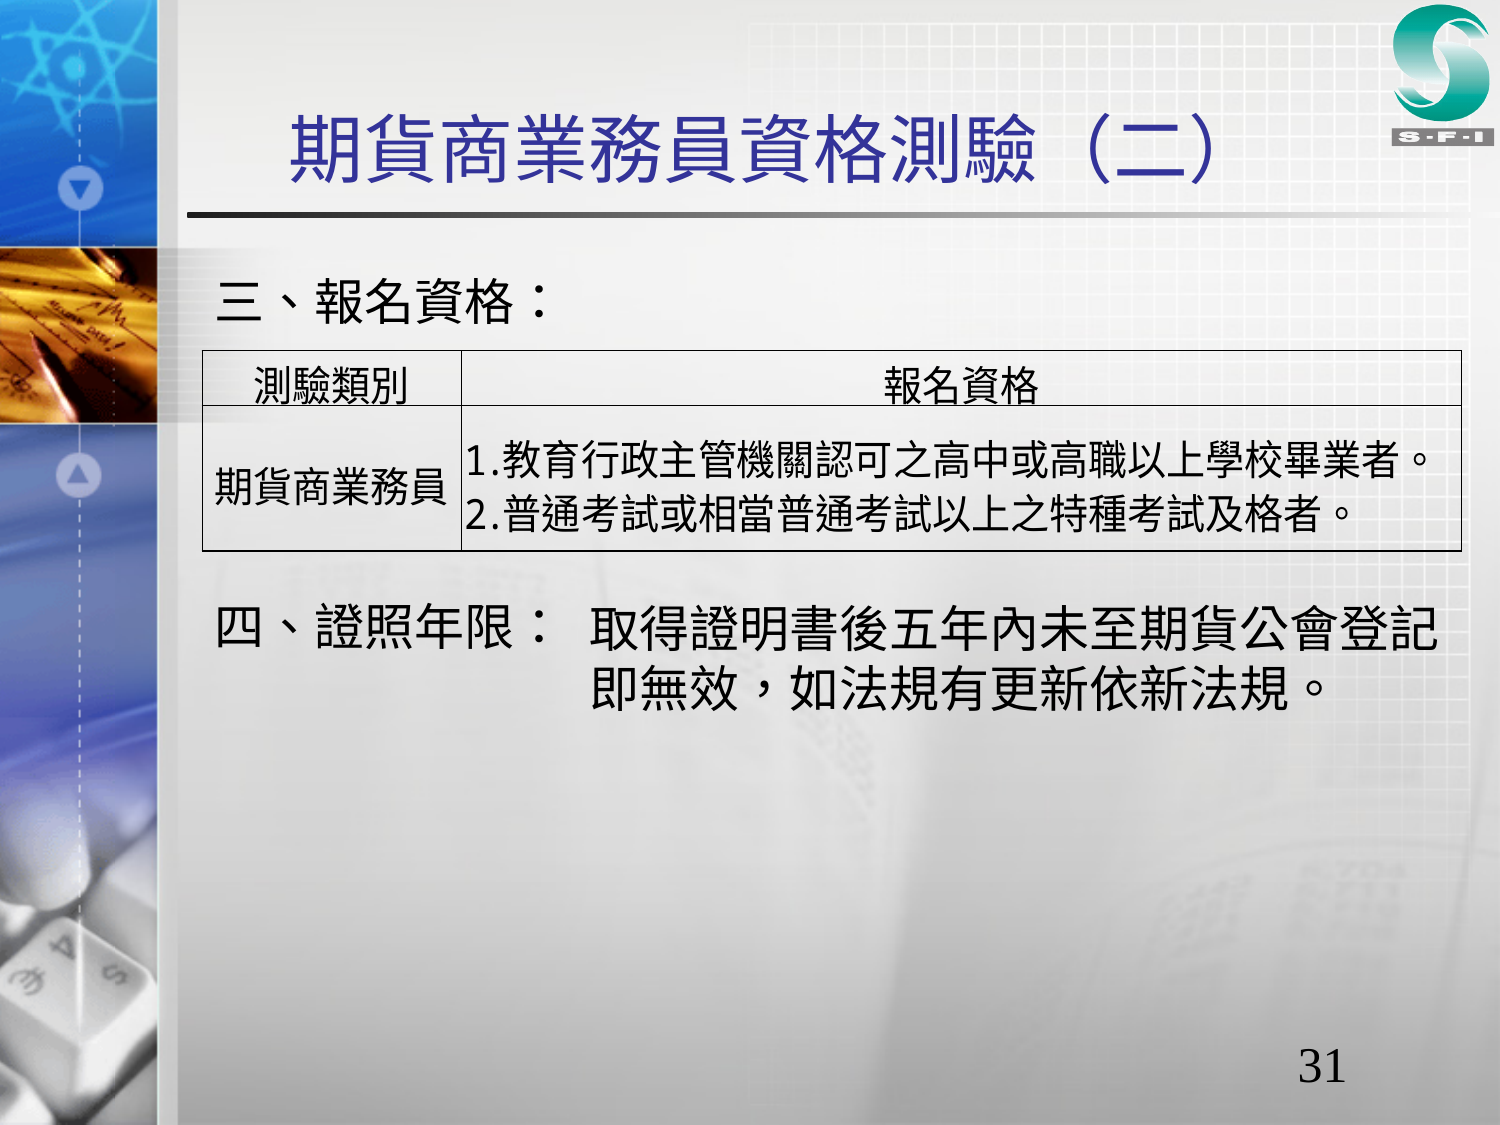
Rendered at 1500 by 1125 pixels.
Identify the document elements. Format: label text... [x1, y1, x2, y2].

chart [188, 350, 1476, 928]
text_box 三、報名資格： [200, 262, 880, 338]
text_box 取得證明書後五年內未至期貨公會登記即無效，如法規有更新依新法規。 [574, 590, 1500, 726]
text_box 四、證照年限： [199, 587, 878, 663]
picture [0, 0, 1500, 1125]
title 期貨商業務員資格測驗（二） [188, 101, 1363, 201]
